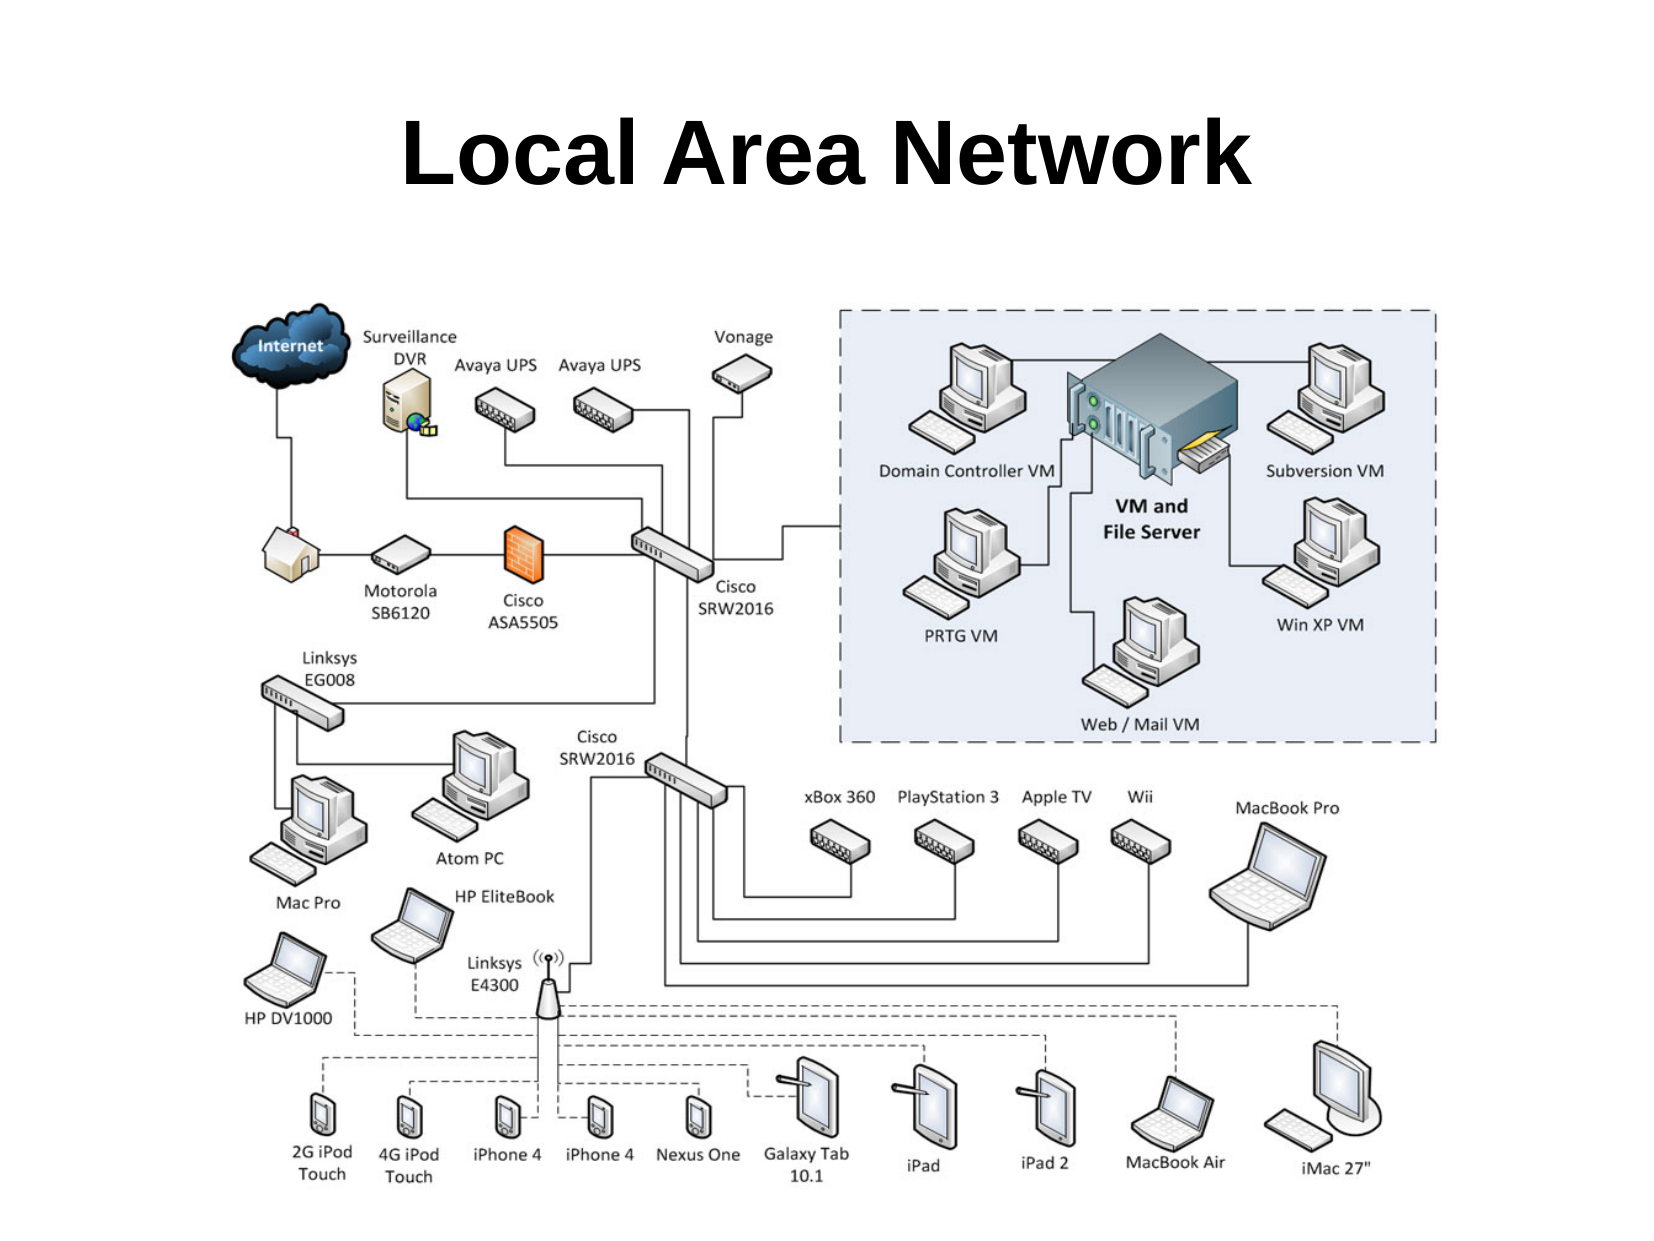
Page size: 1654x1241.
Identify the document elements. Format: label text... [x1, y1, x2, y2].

picture [210, 284, 1471, 1214]
title Local Area Network [82, 49, 1571, 257]
